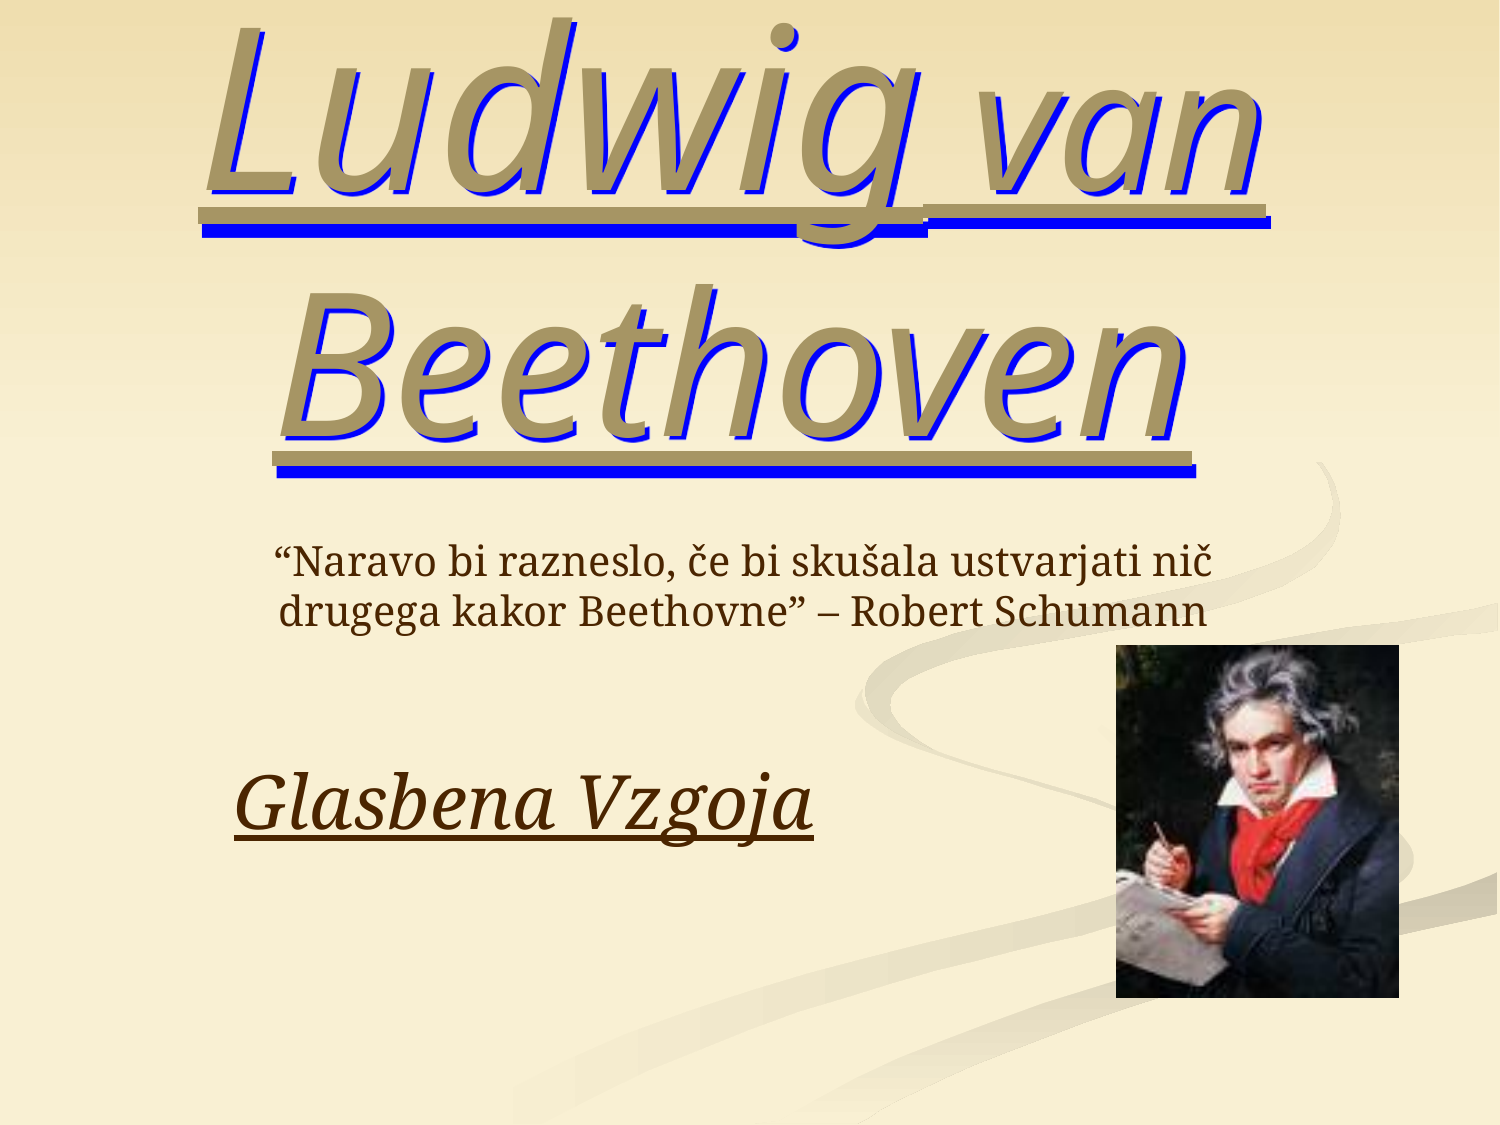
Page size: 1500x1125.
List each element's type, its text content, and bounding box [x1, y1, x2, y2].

picture [1116, 645, 1399, 998]
subtitle “Naravo bi razneslo, če bi skušala ustvarjati nič drugega kakor Beethovne” – Robert Schumann Glasbena Vzgoja [218, 527, 1269, 1016]
title Ludwig van Beethoven [112, 362, 1353, 518]
